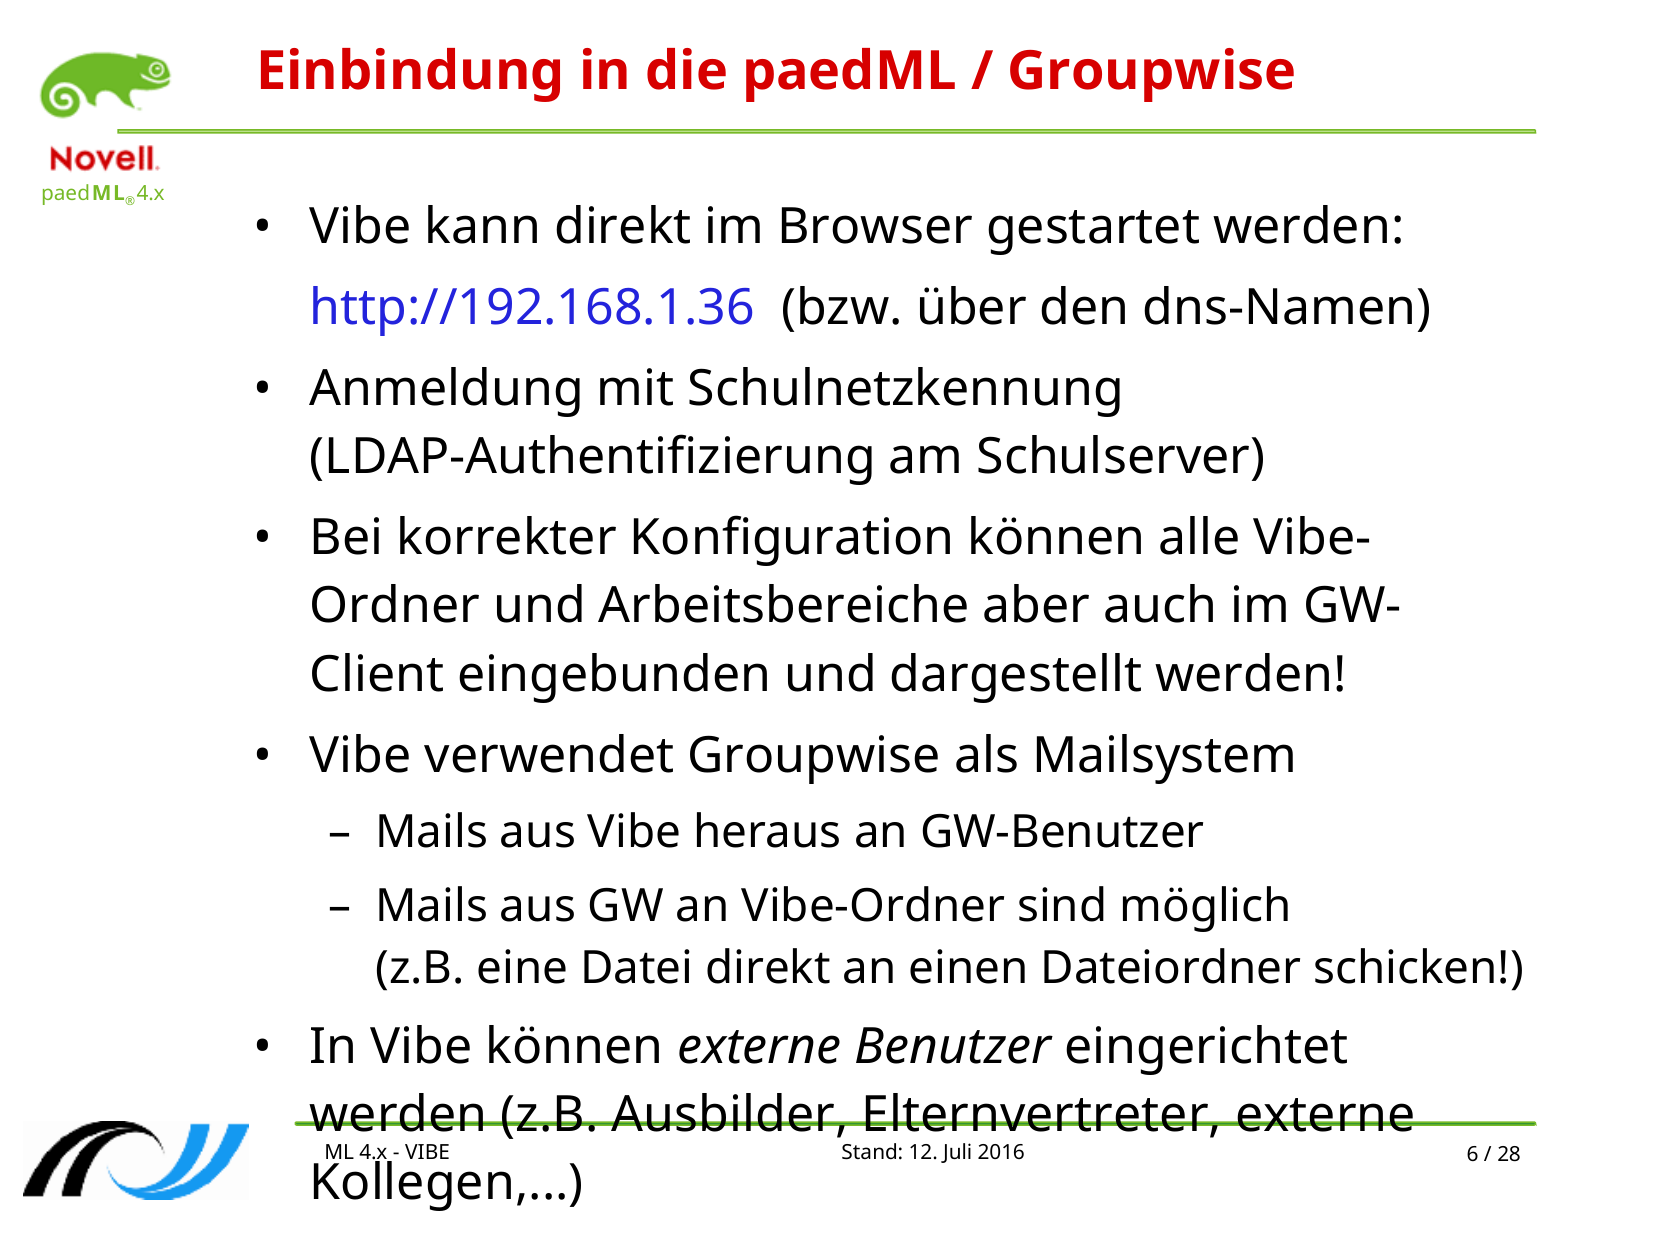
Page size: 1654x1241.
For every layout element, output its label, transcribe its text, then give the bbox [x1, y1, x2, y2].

title Einbindung in die paedML / Groupwise [256, 7, 1530, 130]
list Vibe kann direkt im Browser gestartet werden: http://192.168.1.36 (bzw. über den dns-Namen) Anmeldung mit Schulnetzkennung (LDAP-Authentifizierung am Schulserver) Bei korrekter Konfiguration können alle Vibe-Ordner und Arbeitsbereiche aber auch im GW-Client eingebunden und dargestellt werden! Vibe verwendet Groupwise als Mailsystem Mails aus Vibe heraus an GW-Benutzer Mails aus GW an Vibe-Ordner sind möglich (z.B. eine Datei direkt an einen Dateiordner schicken!) In Vibe können externe Benutzer eingerichtet werden (z.B. Ausbilder, Elternvertreter, externe Kollegen,...) [253, 190, 1530, 1053]
picture [26, 35, 184, 193]
picture [23, 1121, 249, 1200]
